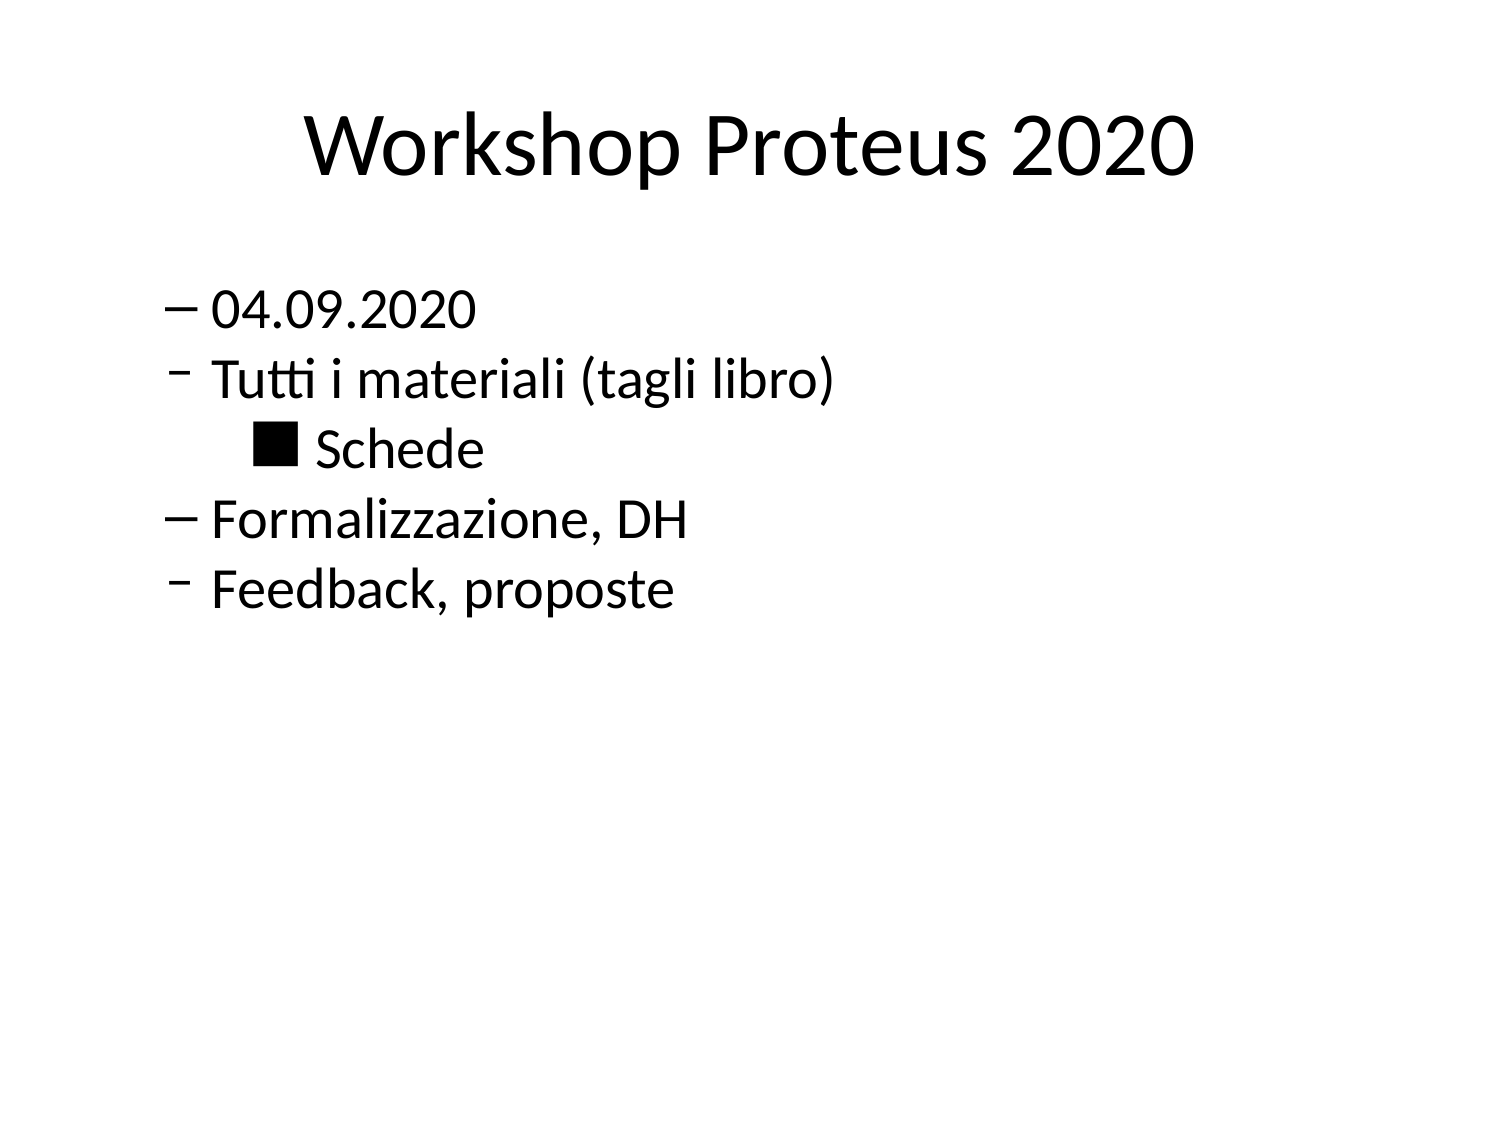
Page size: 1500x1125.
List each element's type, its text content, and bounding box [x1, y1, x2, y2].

text_box 04.09.2020 Tutti i materiali (tagli libro) Schede Formalizzazione, DH Feedback, proposte [75, 262, 1425, 1005]
text_box Workshop Proteus 2020 [75, 45, 1425, 233]
